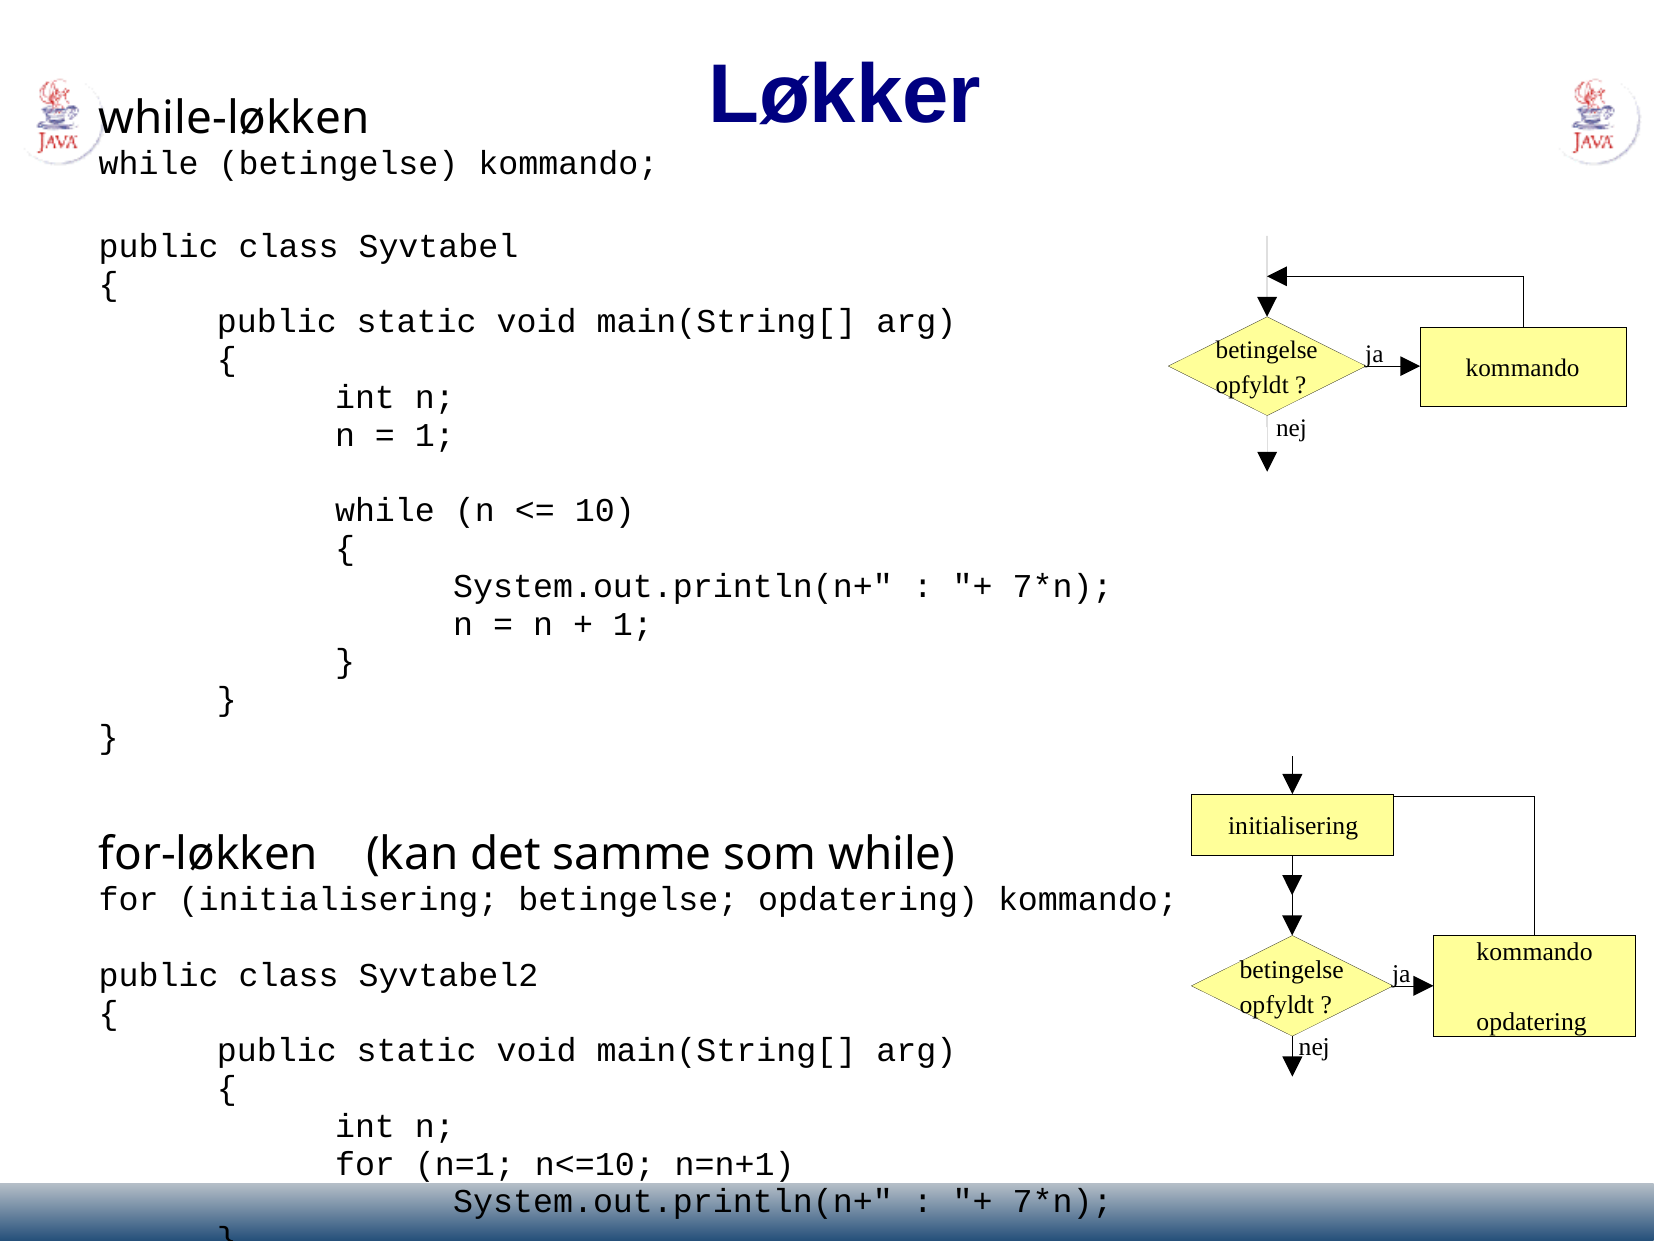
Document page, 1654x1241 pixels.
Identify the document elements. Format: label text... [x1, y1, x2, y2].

chart [1180, 756, 1647, 1078]
picture [1545, 71, 1645, 169]
picture [10, 71, 109, 169]
title Løkker [156, 0, 1534, 198]
chart [1164, 221, 1643, 473]
text_box while-løkken while (betingelse) kommando; public class Syvtabel { public static void main(String[] arg) { int n; n = 1; while (n <= 10) { System.out.println(n+" : "+ 7*n); n = n + 1; } } } for-løkken (kan det samme som while) for (initialisering; betingelse; opdatering) kommando; public class Syvtabel2 { public static void main(String[] arg) { int n; for (n=1; n<=10; n=n+1) System.out.println(n+" : "+ 7*n); } } [98, 84, 1229, 1241]
